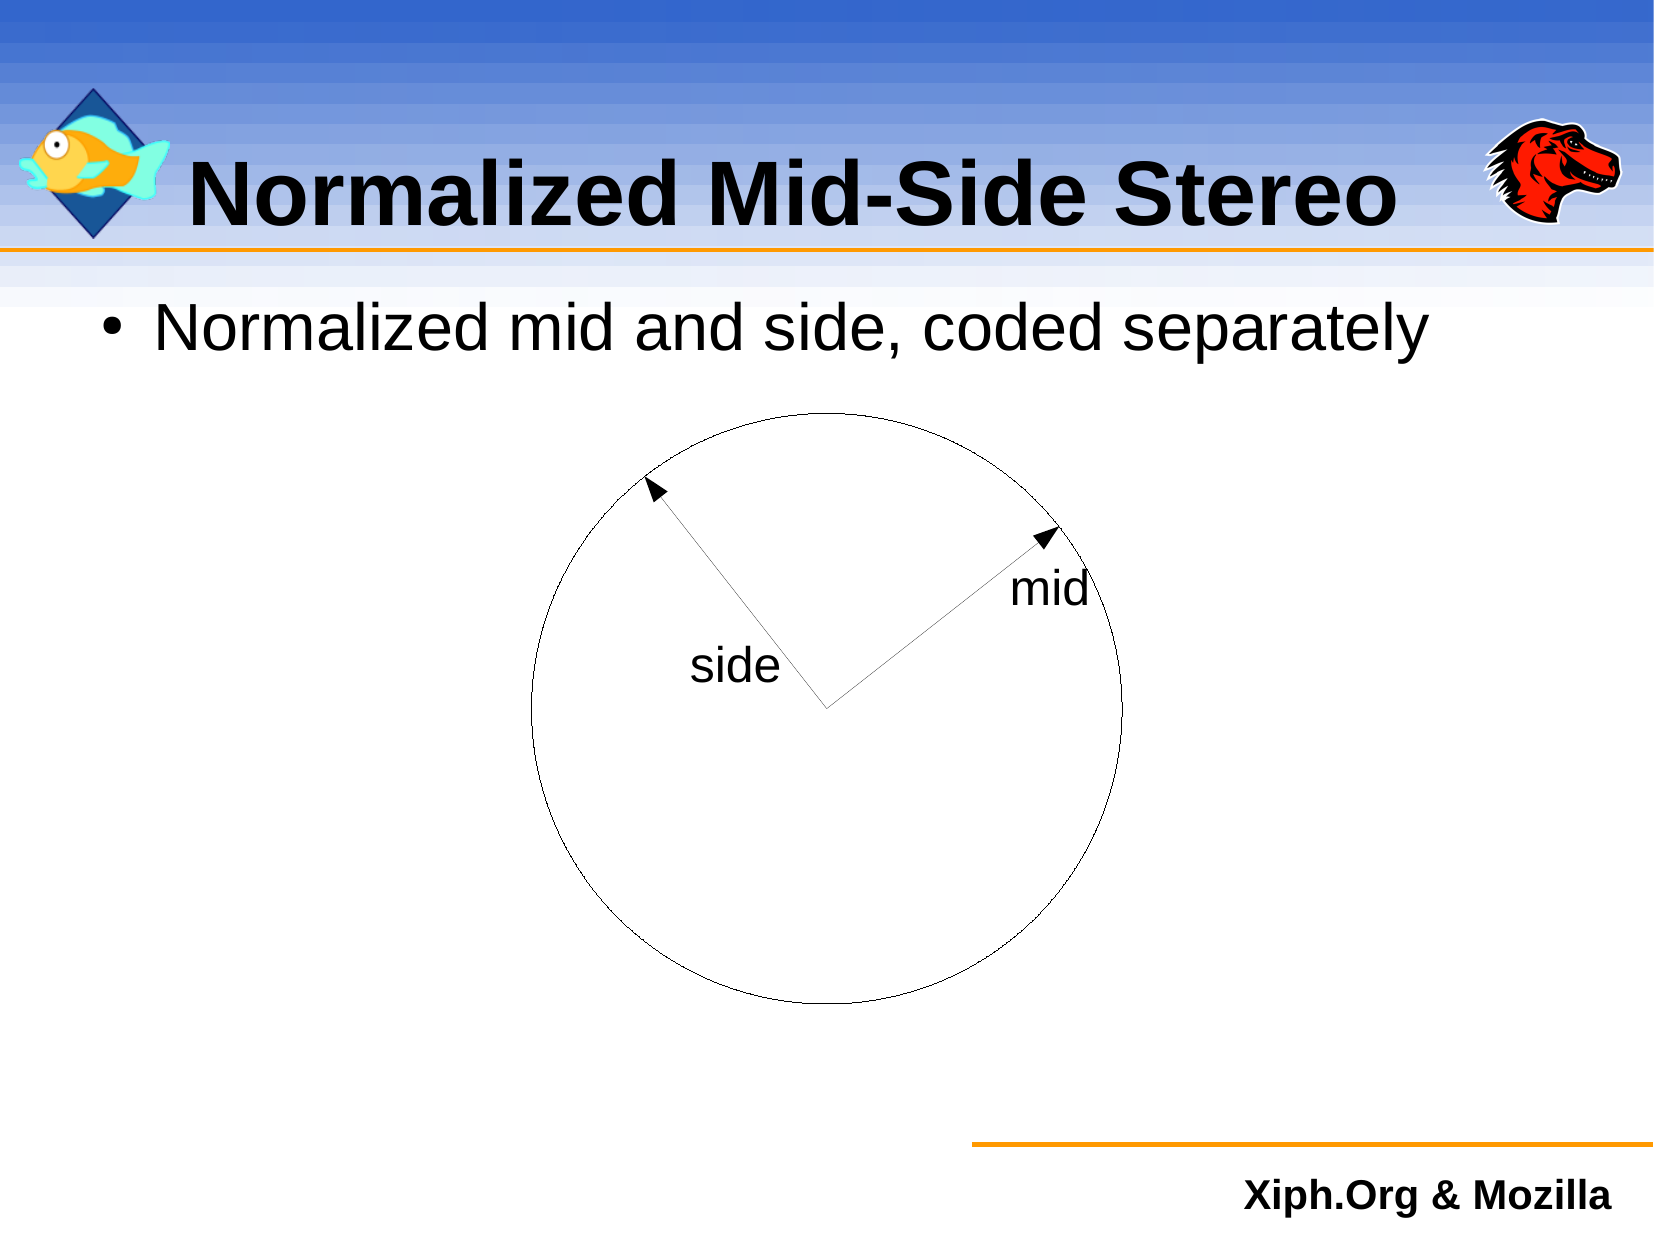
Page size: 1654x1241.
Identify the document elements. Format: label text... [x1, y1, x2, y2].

picture [0, 0, 1654, 248]
text_box mid [994, 552, 1106, 624]
text_box side [675, 630, 797, 701]
title Normalized Mid-Side Stereo [187, 37, 1501, 245]
list Normalized mid and side, coded separately [82, 290, 1571, 1010]
picture [0, 252, 1654, 1241]
